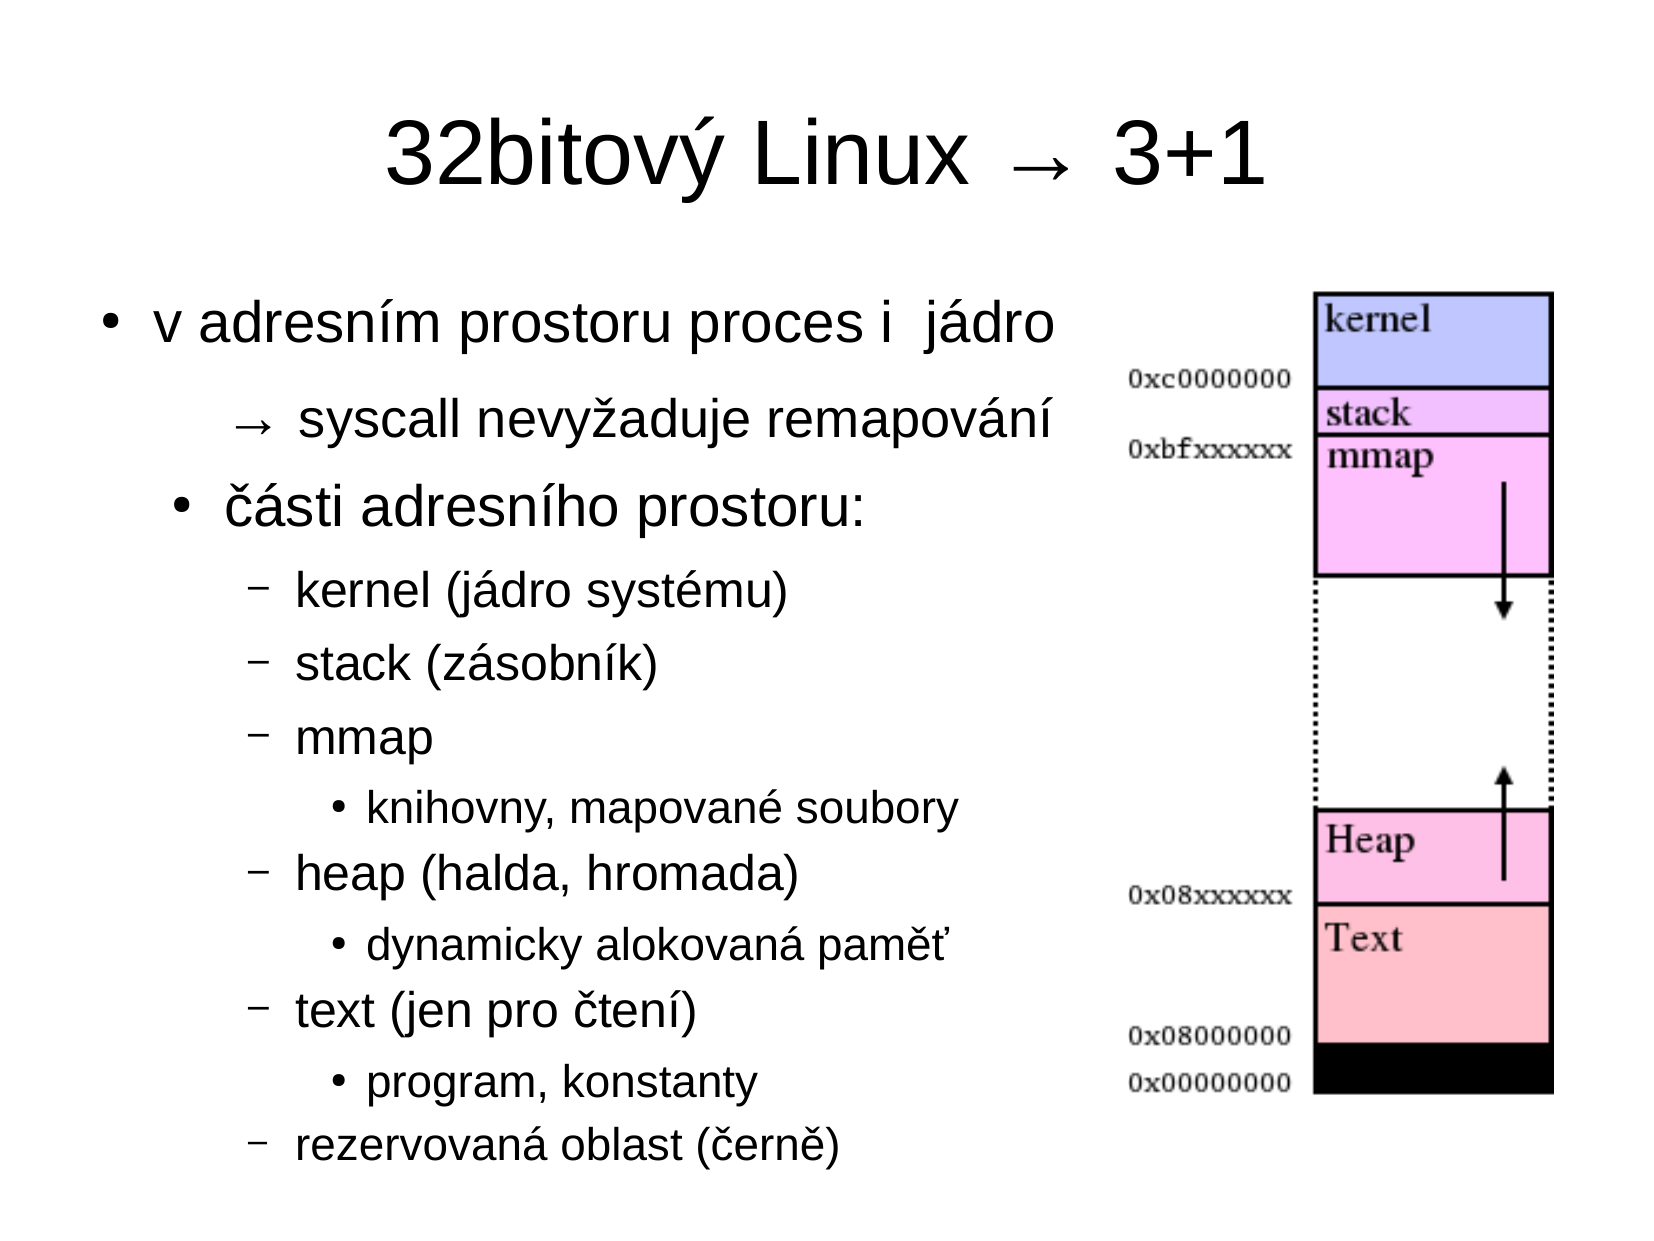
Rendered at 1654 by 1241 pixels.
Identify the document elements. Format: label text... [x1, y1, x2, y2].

list v adresním prostoru proces i jádro → syscall nevyžaduje remapování části adresního prostoru: kernel (jádro systému) stack (zásobník) mmap knihovny, mapované soubory heap (halda, hromada) dynamicky alokovaná paměť text (jen pro čtení) program, konstanty rezervovaná oblast (černě) [82, 290, 1076, 1170]
picture [1128, 290, 1554, 1109]
title 32bitový Linux → 3+1 [82, 49, 1571, 257]
